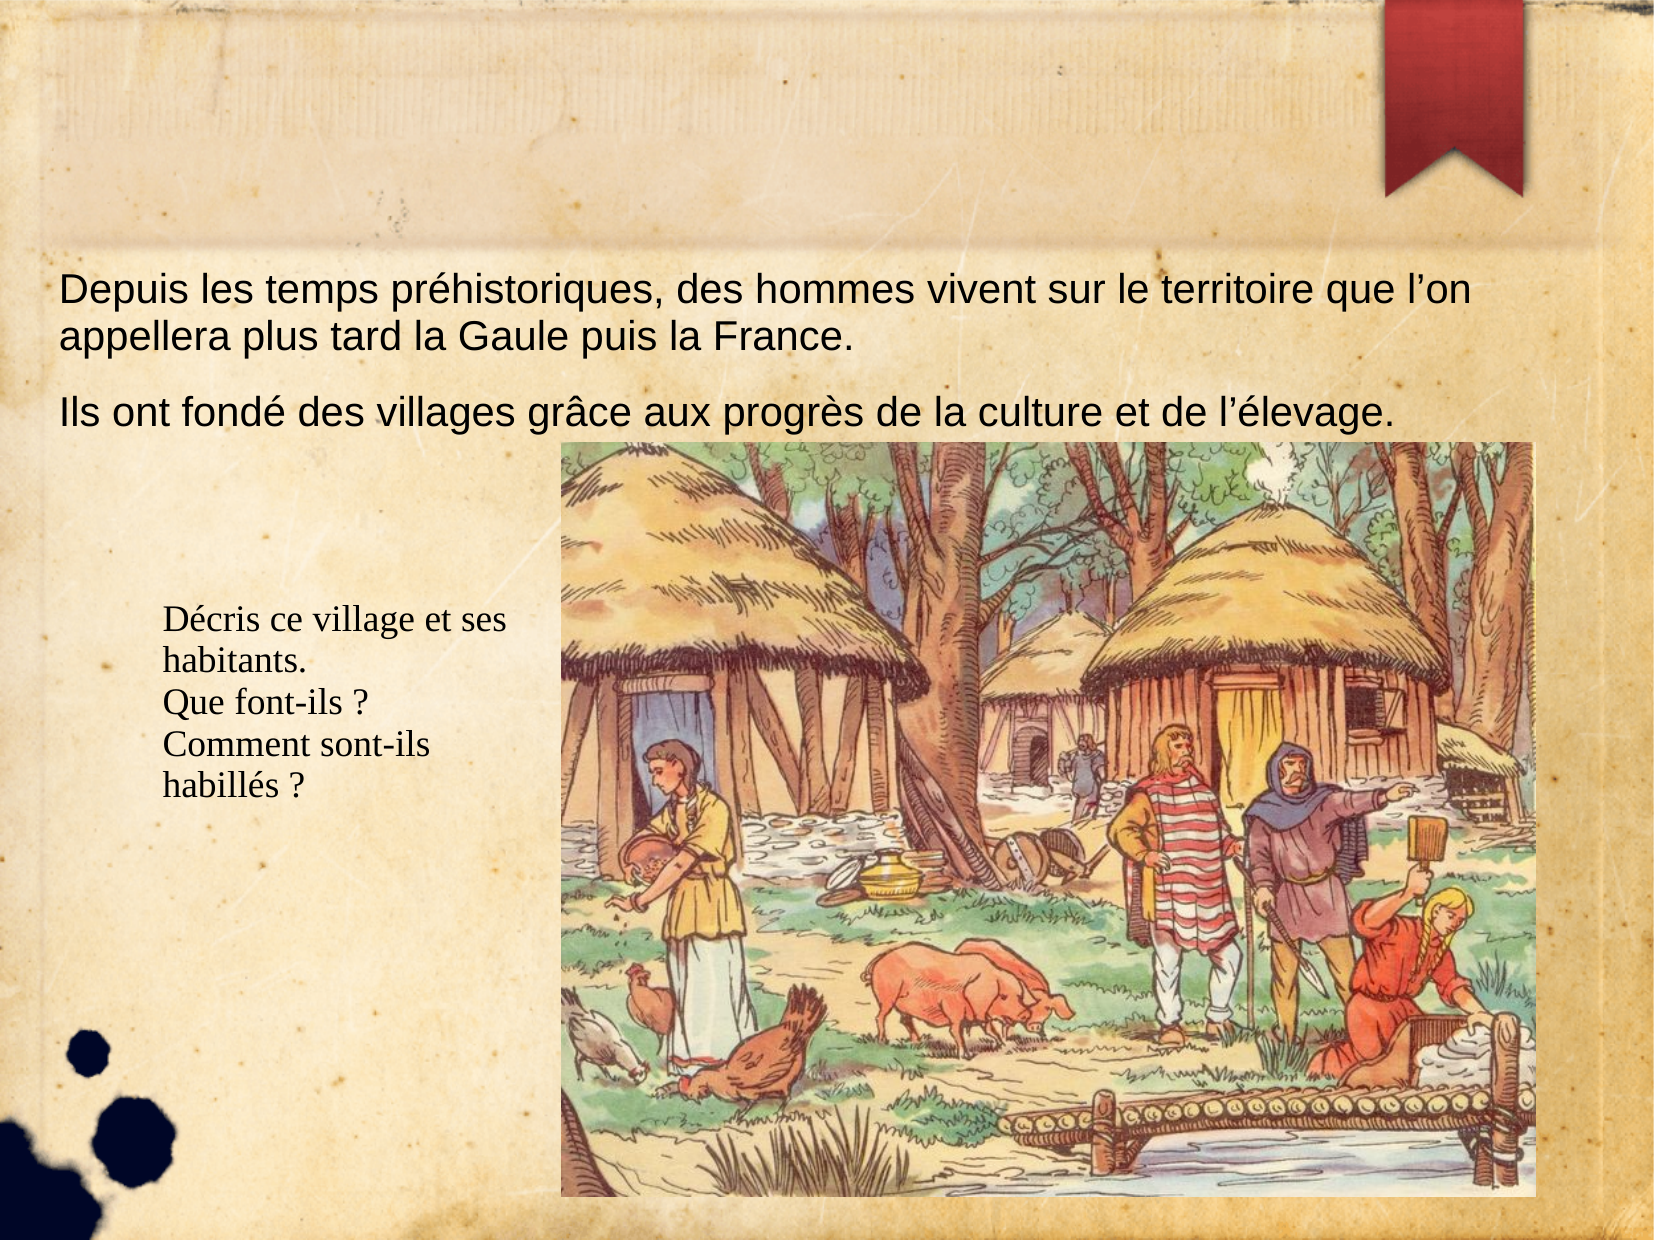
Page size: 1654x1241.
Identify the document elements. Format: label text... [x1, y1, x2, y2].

text_box Décris ce village et ses habitants. Que font-ils ? Comment sont-ils habillés ? [147, 590, 591, 916]
list Depuis les temps préhistoriques, des hommes vivent sur le territoire que l’on appellera plus tard la Gaule puis la France. Ils ont fondé des villages grâce aux progrès de la culture et de l’élevage. [59, 265, 1548, 985]
picture [0, 0, 1654, 1240]
